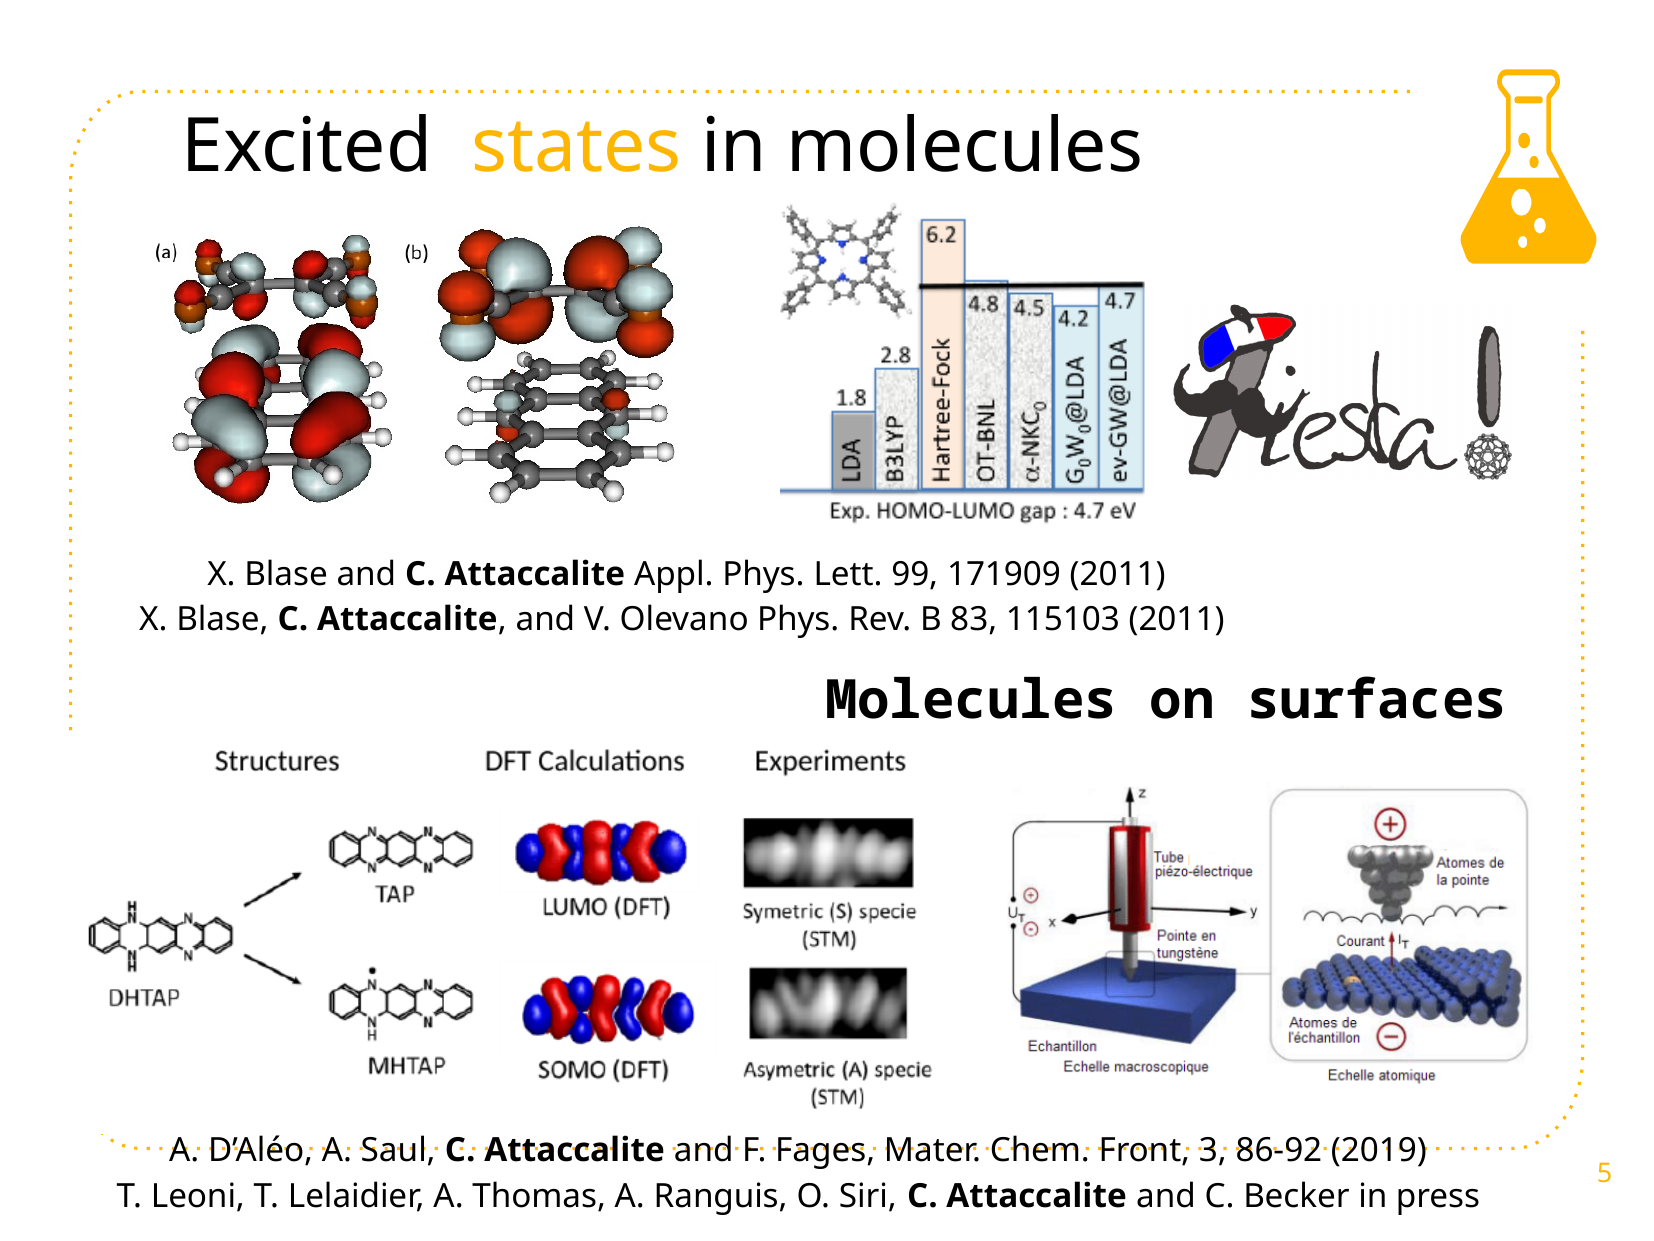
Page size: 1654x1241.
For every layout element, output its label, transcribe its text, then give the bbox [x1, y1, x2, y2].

text_box Molecules on surfaces [825, 634, 1572, 760]
picture [68, 737, 984, 1118]
picture [1170, 299, 1516, 482]
text_box [1460, 69, 1597, 264]
picture [780, 189, 1161, 535]
picture [990, 768, 1546, 1096]
slide_number <number> [1555, 1106, 1654, 1241]
text_box A. D’Aléo, A. Saul, C. Attaccalite and F. Fages, Mater. Chem. Front, 3, 86-92 (2019) T. Leoni, T. Lelaidier, A. Thomas, A. Ranguis, O. Siri, C. Attaccalite and C. Becker in press [48, 1118, 1549, 1241]
picture [152, 213, 681, 511]
title Excited states in molecules [166, 81, 1409, 184]
text_box X. Blase and C. Attaccalite Appl. Phys. Lett. 99, 171909 (2011) X. Blase, C. Attaccalite, and V. Olevano Phys. Rev. B 83, 115103 (2011) [90, 542, 1276, 684]
